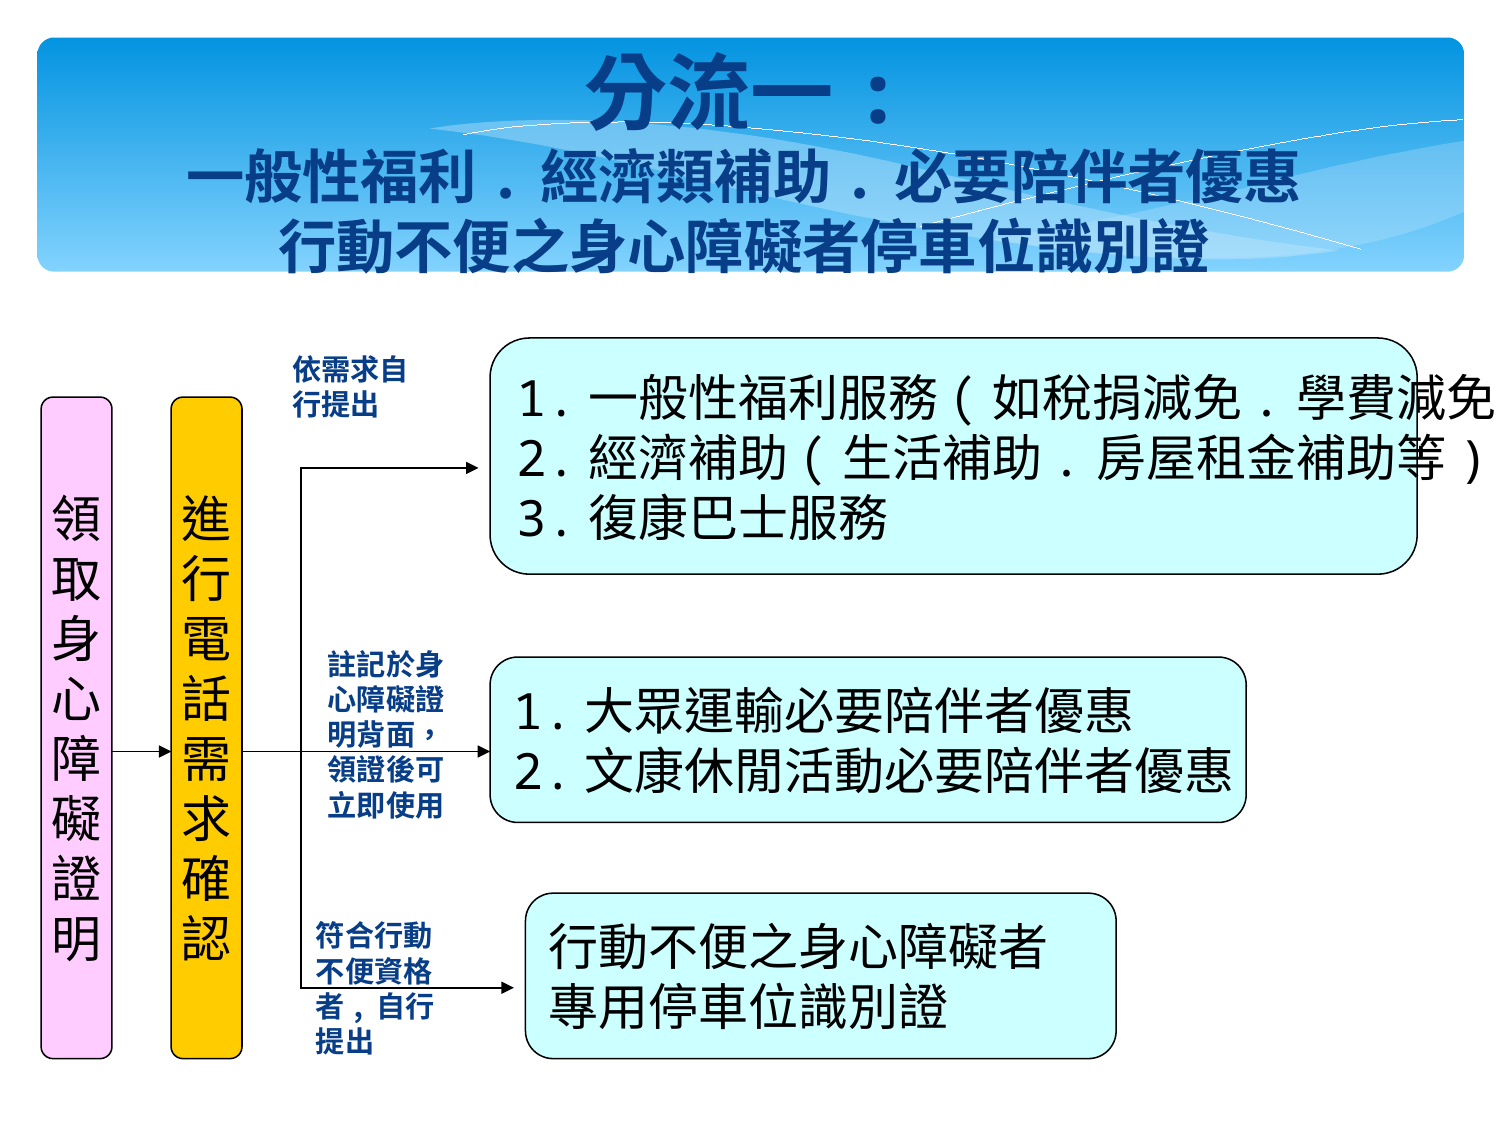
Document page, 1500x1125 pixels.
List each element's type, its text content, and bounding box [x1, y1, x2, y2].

text_box 符合行動 不便資格 者,自行 提出 [301, 916, 491, 1043]
text_box 1.大眾運輸必要陪伴者優惠 2.文康休閒活動必要陪伴者優惠 [490, 657, 1247, 823]
text_box 依需求自 行提出 [277, 350, 479, 398]
text_box 註記於身 心障礙證 明背面， 領證後可 立即使用 [312, 645, 491, 776]
text_box 領 取 身 心 障 礙 證 明 [41, 397, 112, 1059]
title 分流一: 一般性福利.經濟類補助.必要陪伴者優惠 行動不便之身心障礙者停車位識別證 [112, 66, 1377, 254]
text_box 進 行 電 話 需 求 確 認 [171, 397, 243, 1059]
text_box 1.一般性福利服務(如稅捐減免.學費減免) 2.經濟補助(生活補助.房屋租金補助等) 3.復康巴士服務 [490, 337, 1418, 575]
text_box 行動不便之身心障礙者 專用停車位識別證 [525, 893, 1117, 1059]
